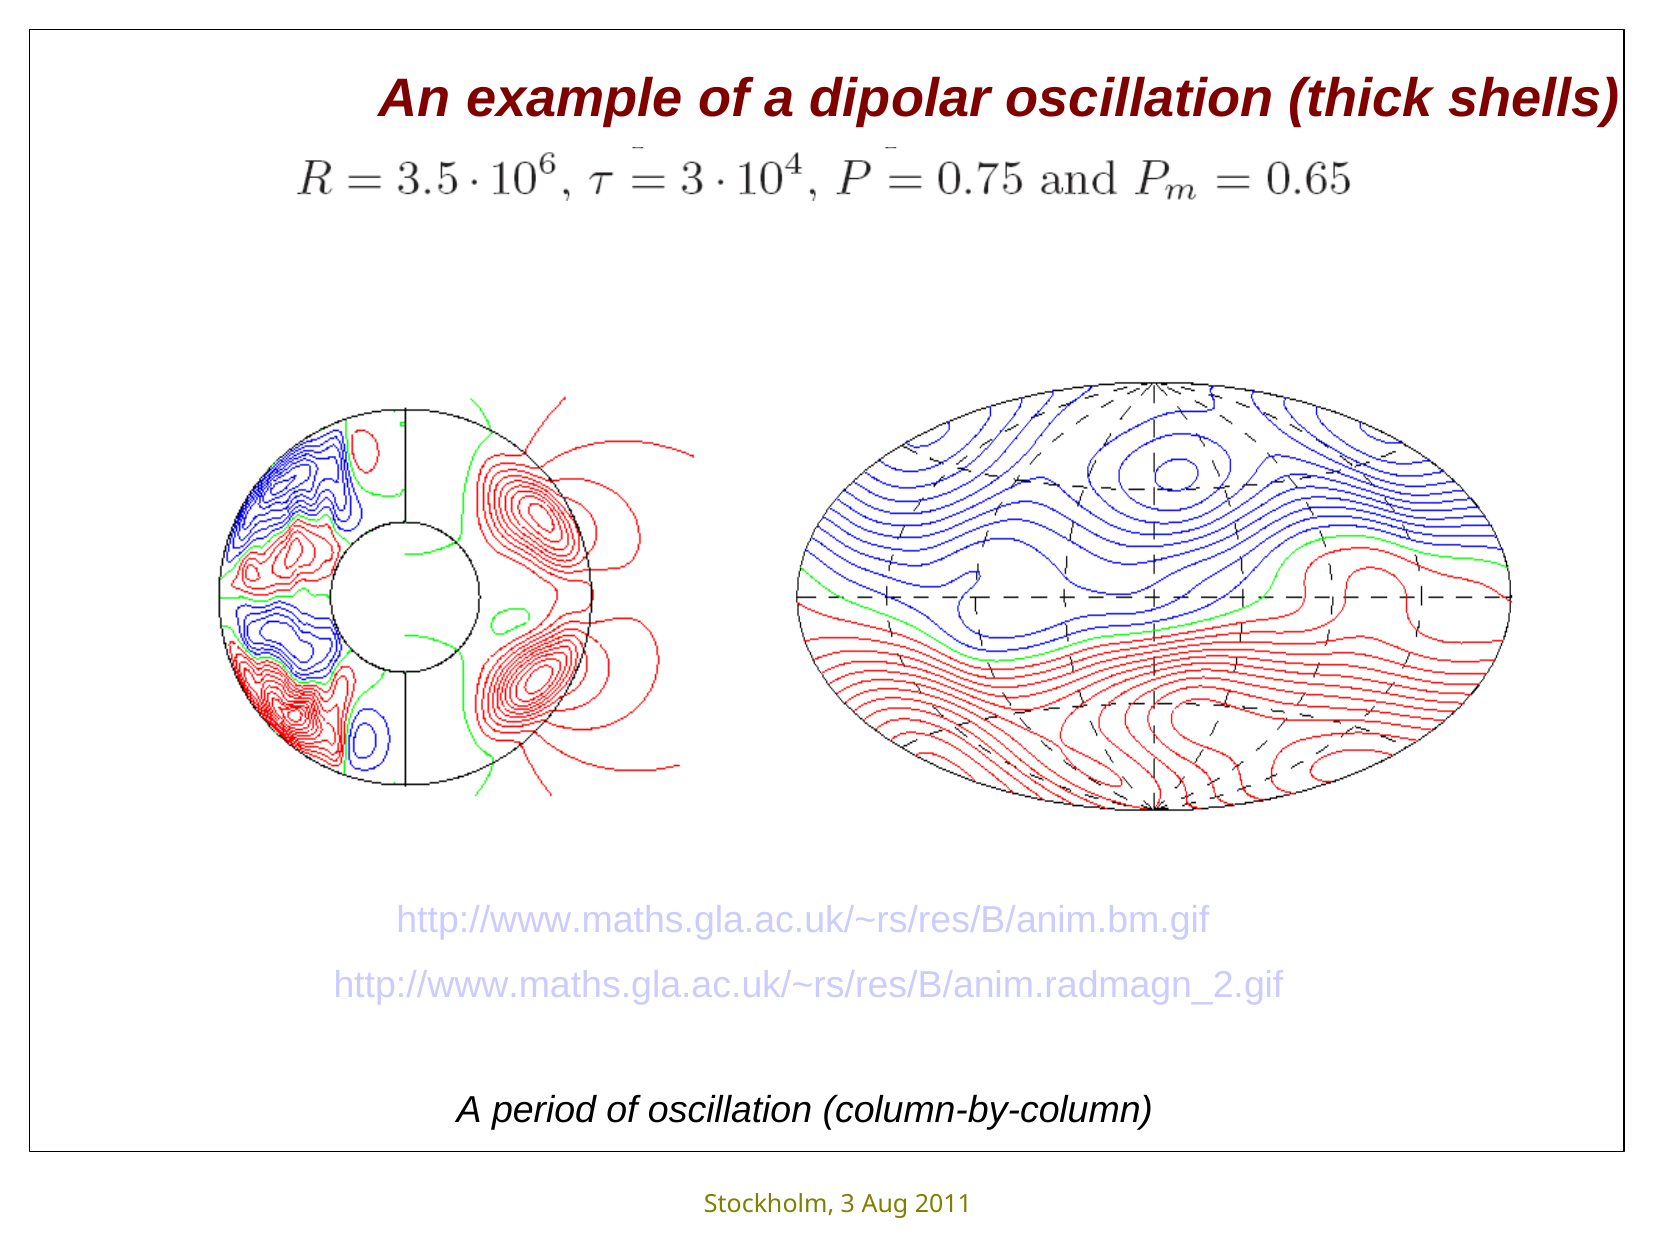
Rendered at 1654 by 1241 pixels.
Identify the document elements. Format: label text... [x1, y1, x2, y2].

text_box Stockholm, 3 Aug 2011 [689, 1172, 965, 1226]
text_box http://www.maths.gla.ac.uk/~rs/res/B/anim.radmagn_2.gif [318, 954, 1300, 1025]
picture [785, 291, 1536, 892]
text_box An example of a dipolar oscillation (thick shells) [364, 56, 1290, 147]
picture [100, 278, 727, 906]
text_box A period of oscillation (column-by-column) [441, 1079, 1212, 1136]
text_box http://www.maths.gla.ac.uk/~rs/res/B/anim.bm.gif [381, 889, 1226, 954]
picture [287, 147, 1351, 201]
